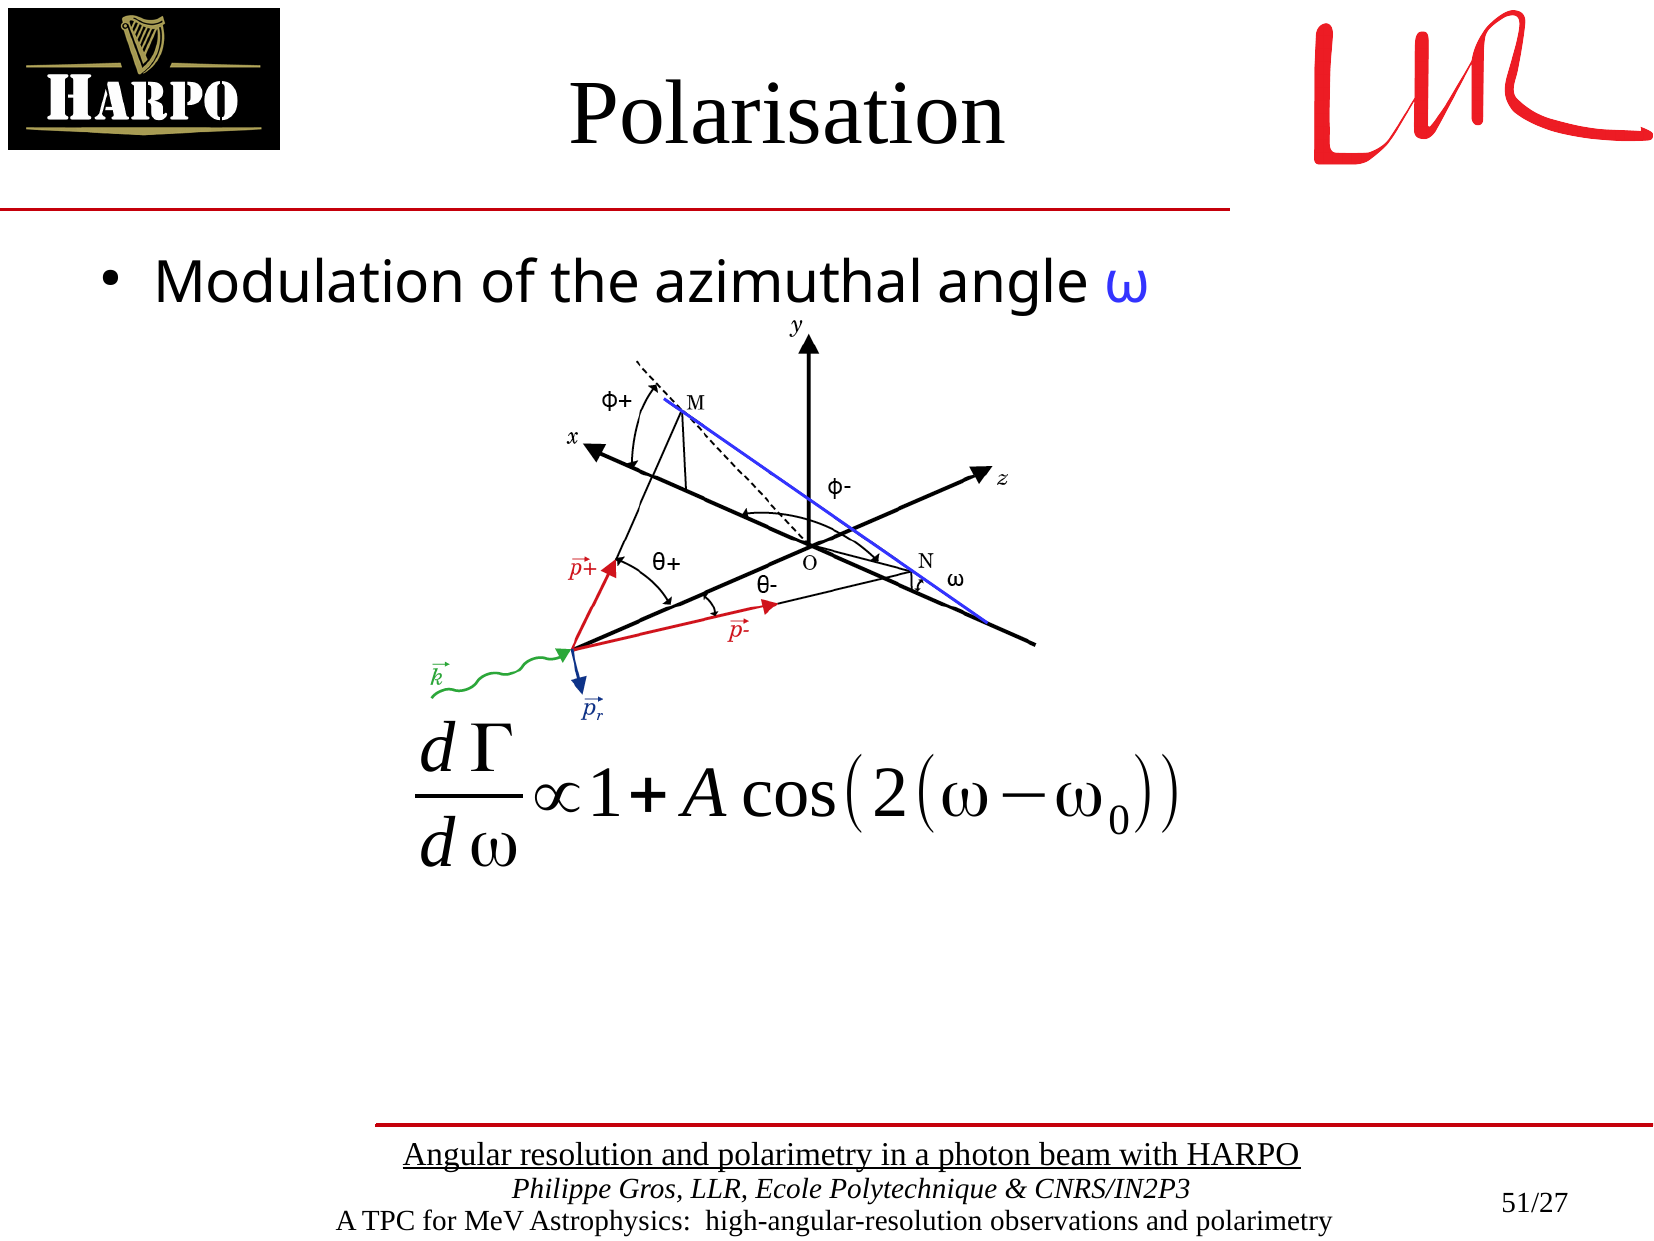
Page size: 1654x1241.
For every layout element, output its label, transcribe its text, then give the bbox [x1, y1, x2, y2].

chart [392, 708, 1200, 882]
picture [1314, 10, 1653, 165]
title Polarisation [284, 14, 1290, 210]
list Modulation of the azimuthal angle ω [82, 239, 1571, 1102]
picture [8, 8, 280, 150]
